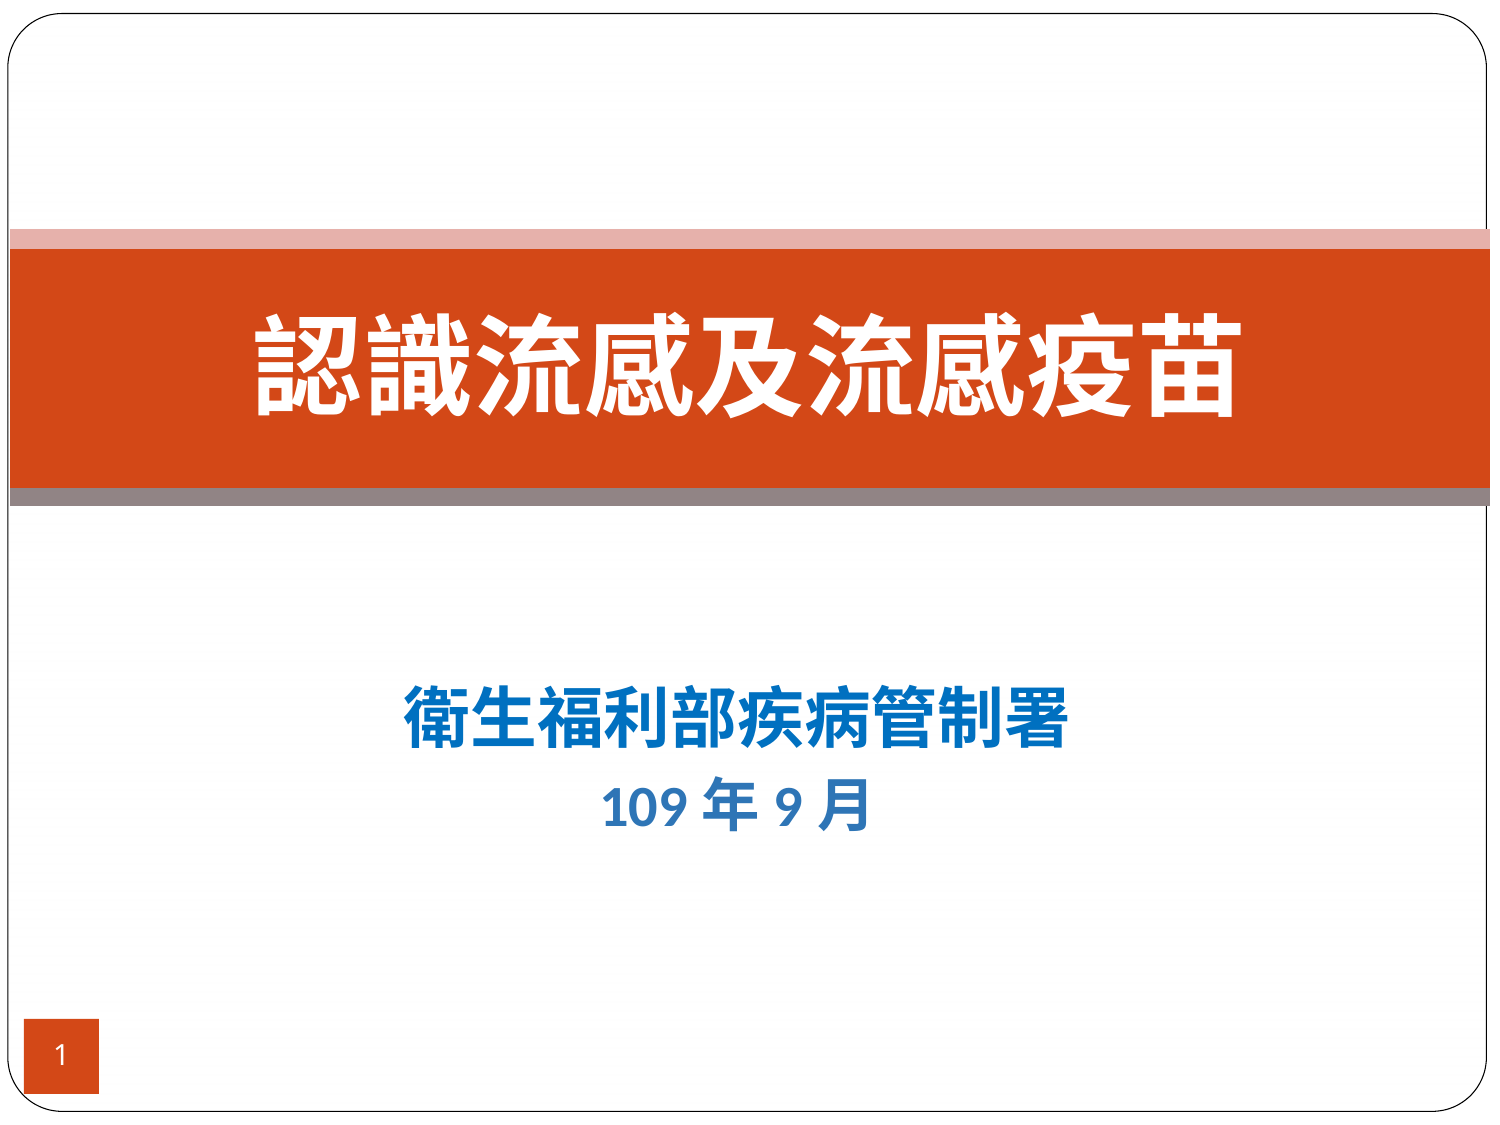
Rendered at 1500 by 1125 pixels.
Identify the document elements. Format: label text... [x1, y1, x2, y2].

subtitle 衛生福利部疾病管制署 109年9月 [212, 668, 1263, 882]
text_box [23, 1018, 99, 1094]
title 認識流感及流感疫苗 [75, 247, 1426, 489]
